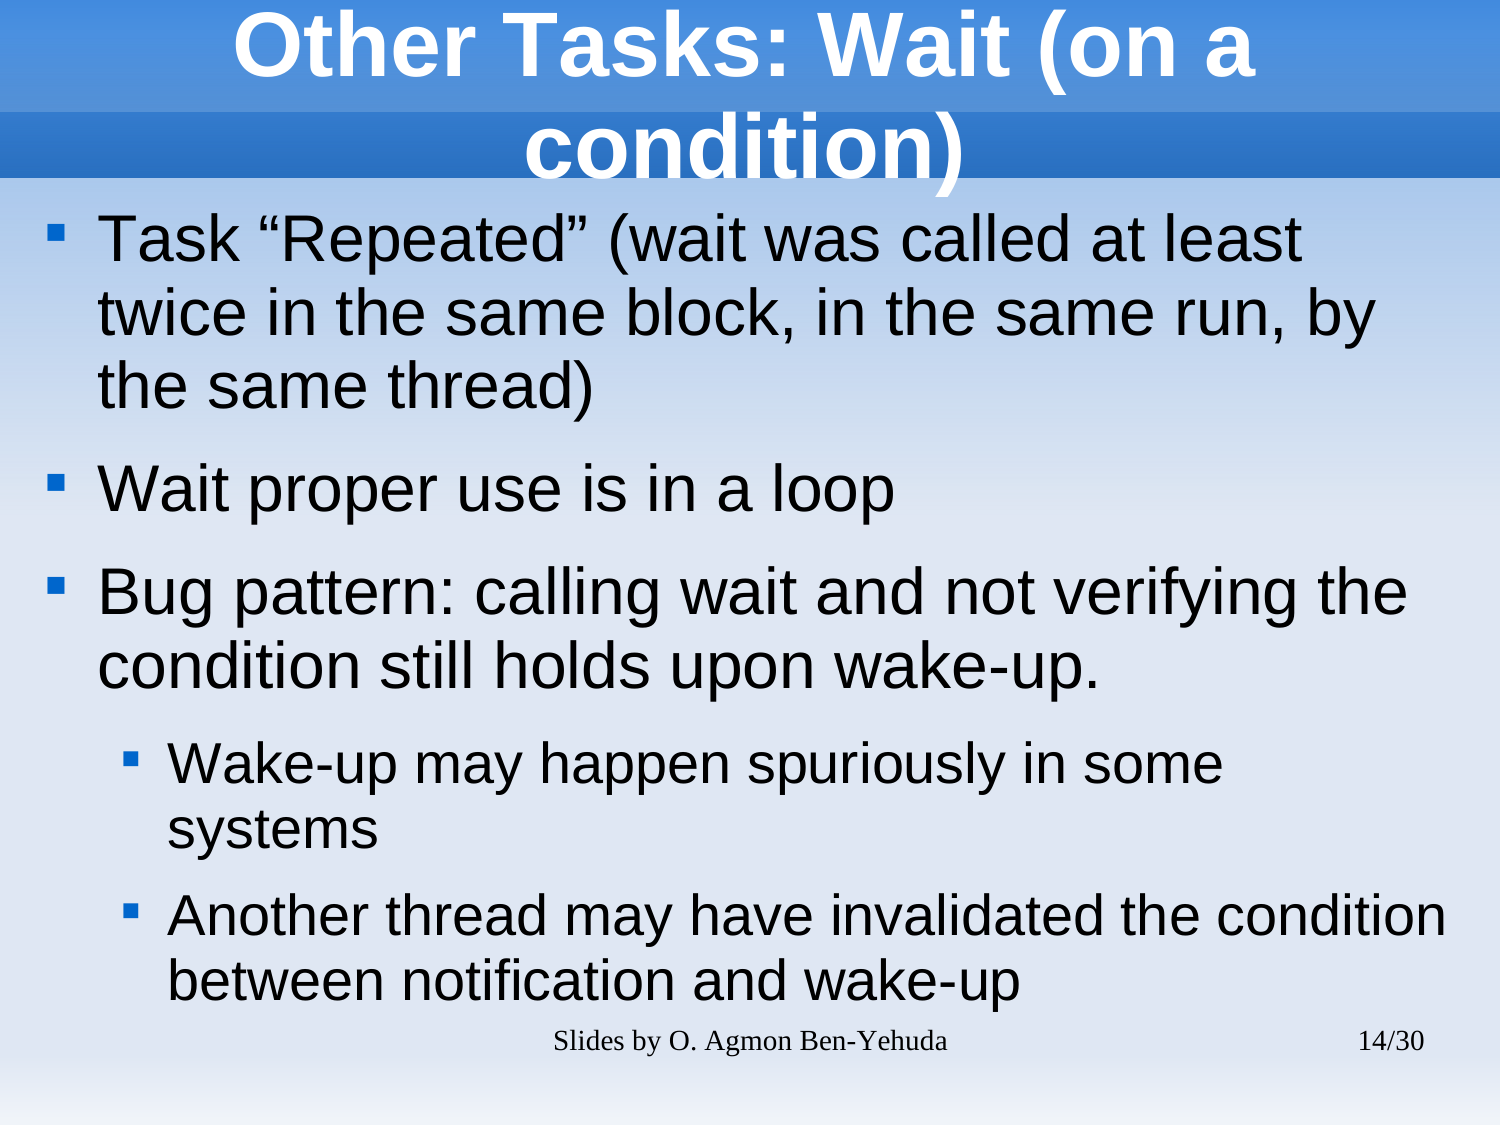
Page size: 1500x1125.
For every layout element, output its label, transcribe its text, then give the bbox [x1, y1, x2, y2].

title Other Tasks: Wait (on a condition) [69, 0, 1420, 198]
list Task “Repeated” (wait was called at least twice in the same block, in the same run, by the same thread) Wait proper use is in a loop Bug pattern: calling wait and not verifying the condition still holds upon wake-up. Wake-up may happen spuriously in some systems Another thread may have invalidated the condition between notification and wake-up [27, 198, 1453, 1019]
picture [0, 0, 1500, 1125]
